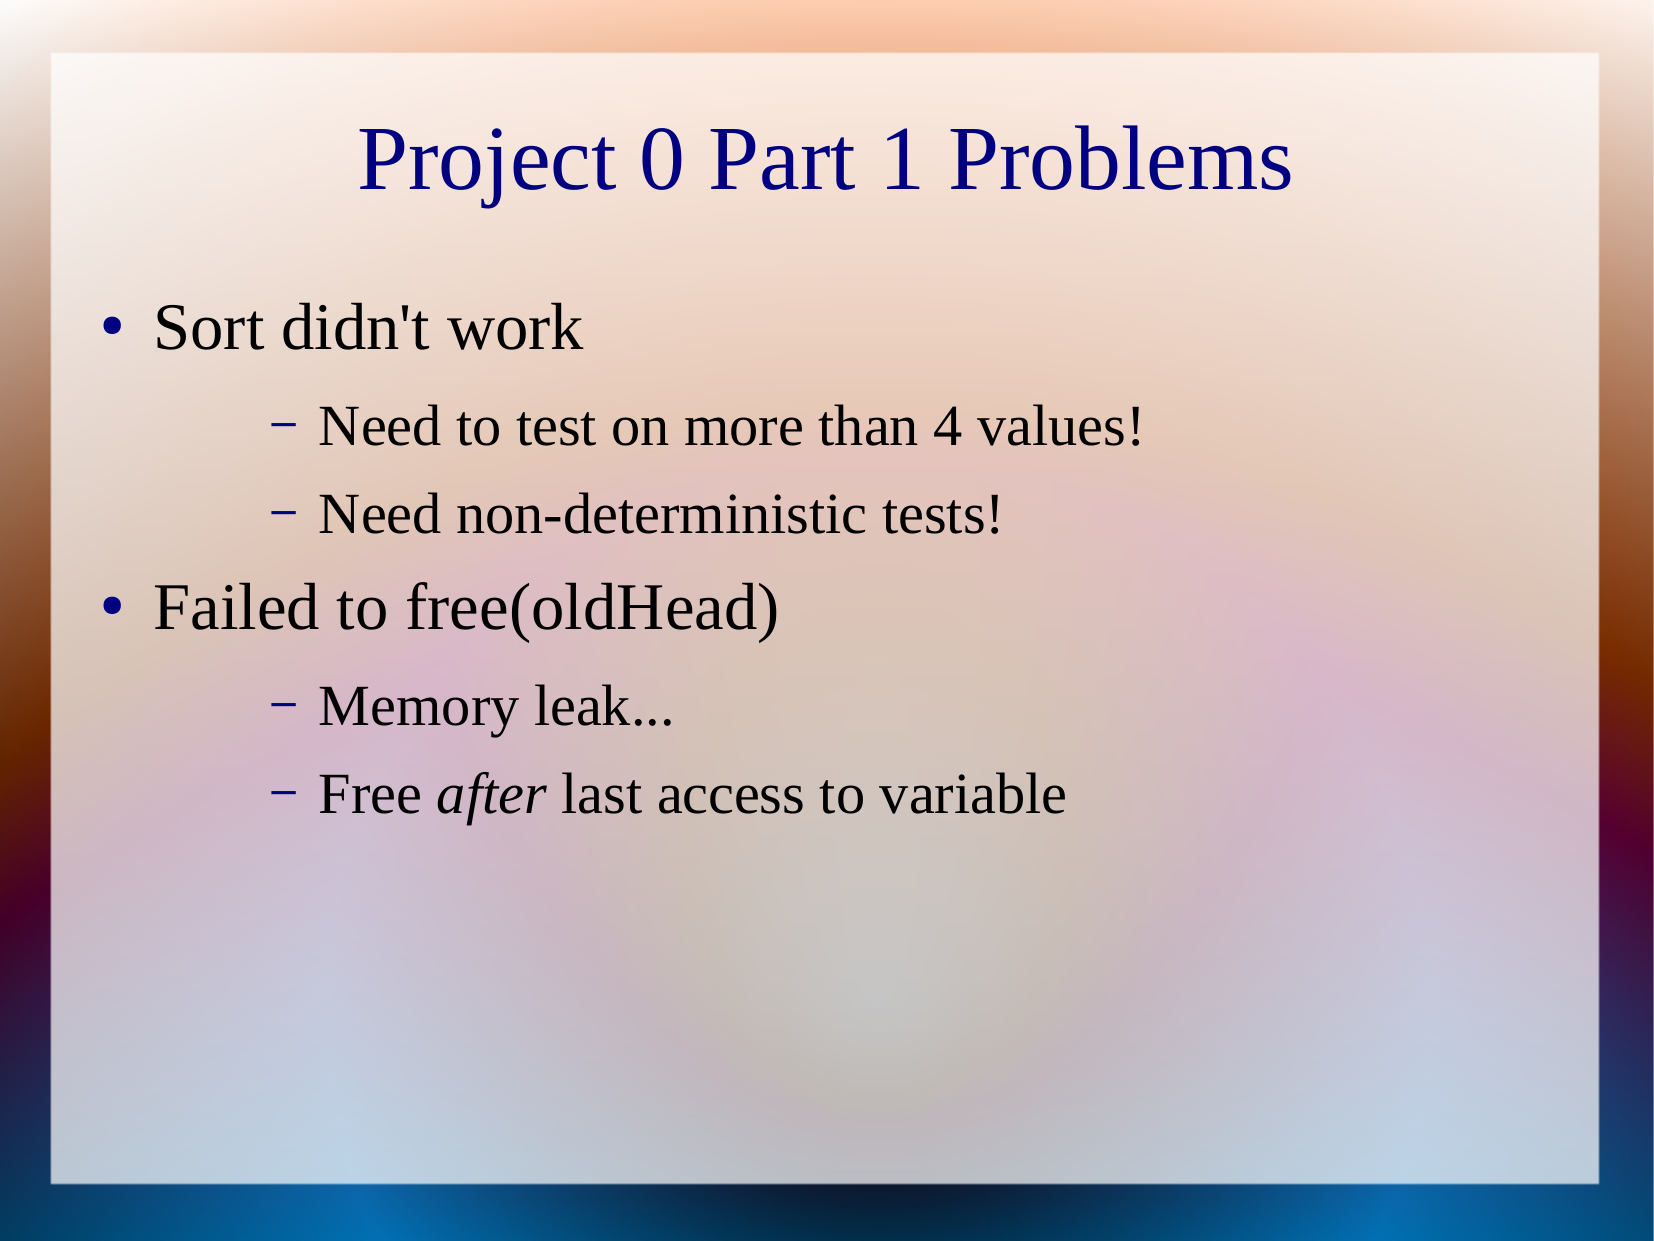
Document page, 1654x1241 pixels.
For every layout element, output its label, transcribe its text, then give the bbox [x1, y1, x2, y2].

picture [0, 0, 1654, 1241]
list Sort didn't work Need to test on more than 4 values! Need non-deterministic tests! Failed to free(oldHead) Memory leak... Free after last access to variable [82, 290, 1571, 1034]
title Project 0 Part 1 Problems [82, 55, 1571, 263]
